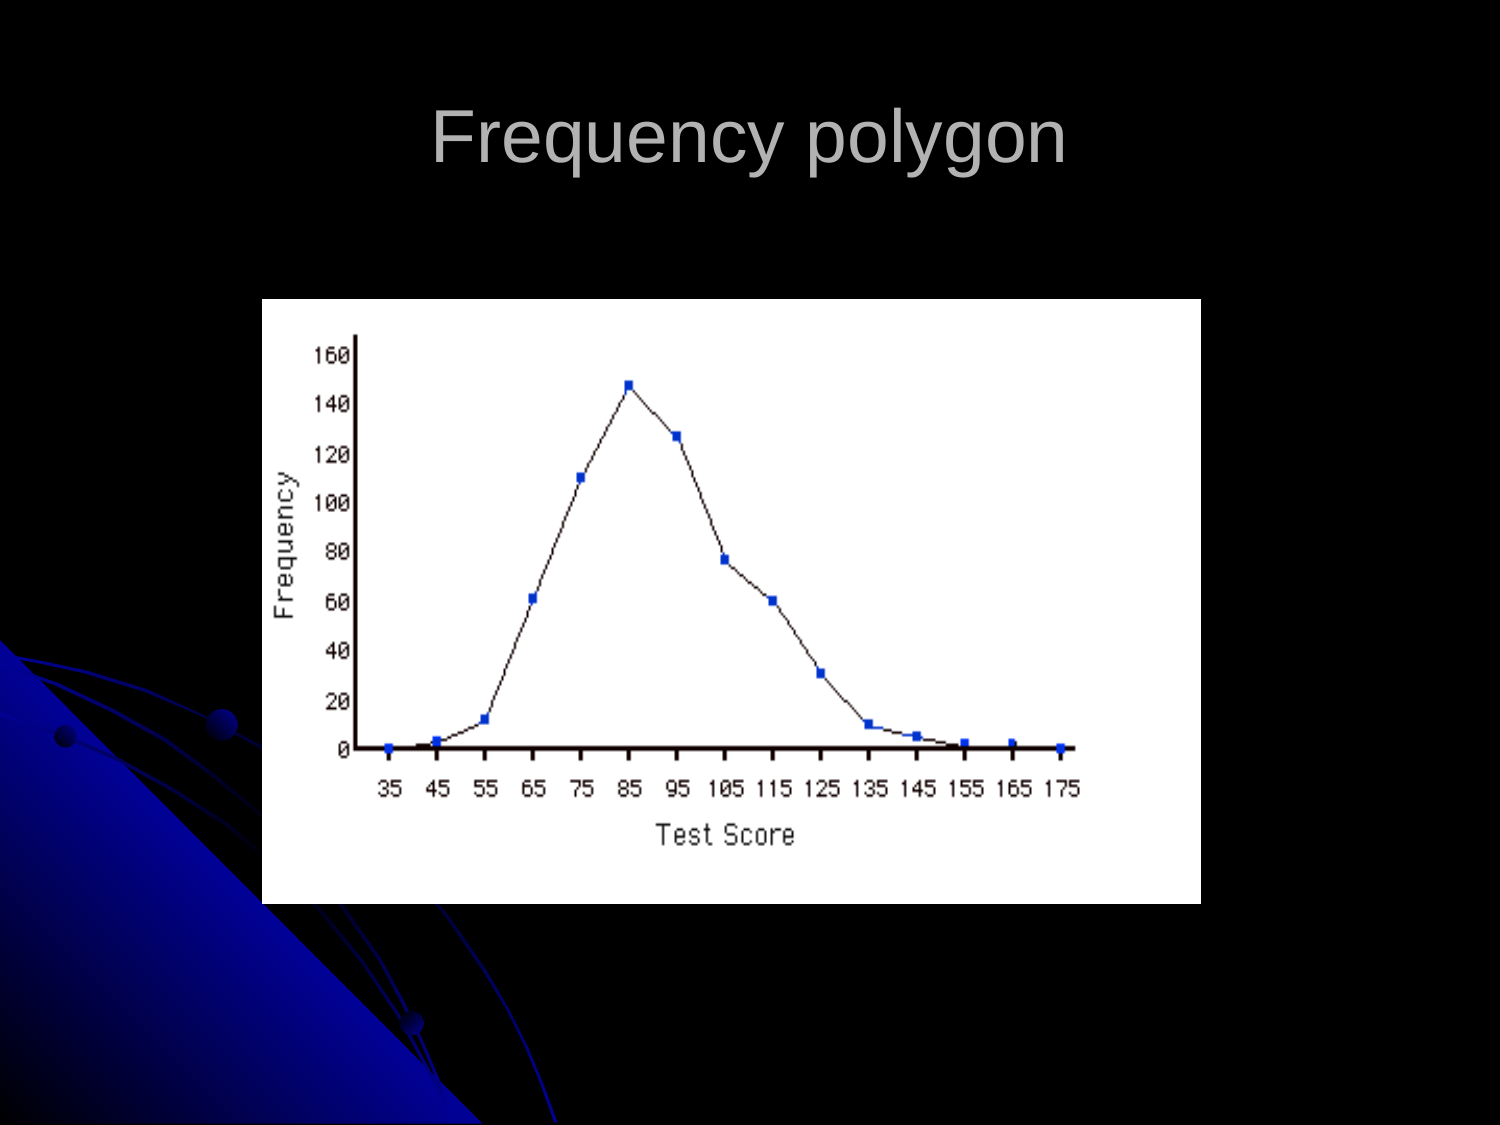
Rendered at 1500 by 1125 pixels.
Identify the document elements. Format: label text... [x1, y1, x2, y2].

picture [262, 299, 1201, 904]
title Frequency polygon [75, 45, 1426, 233]
